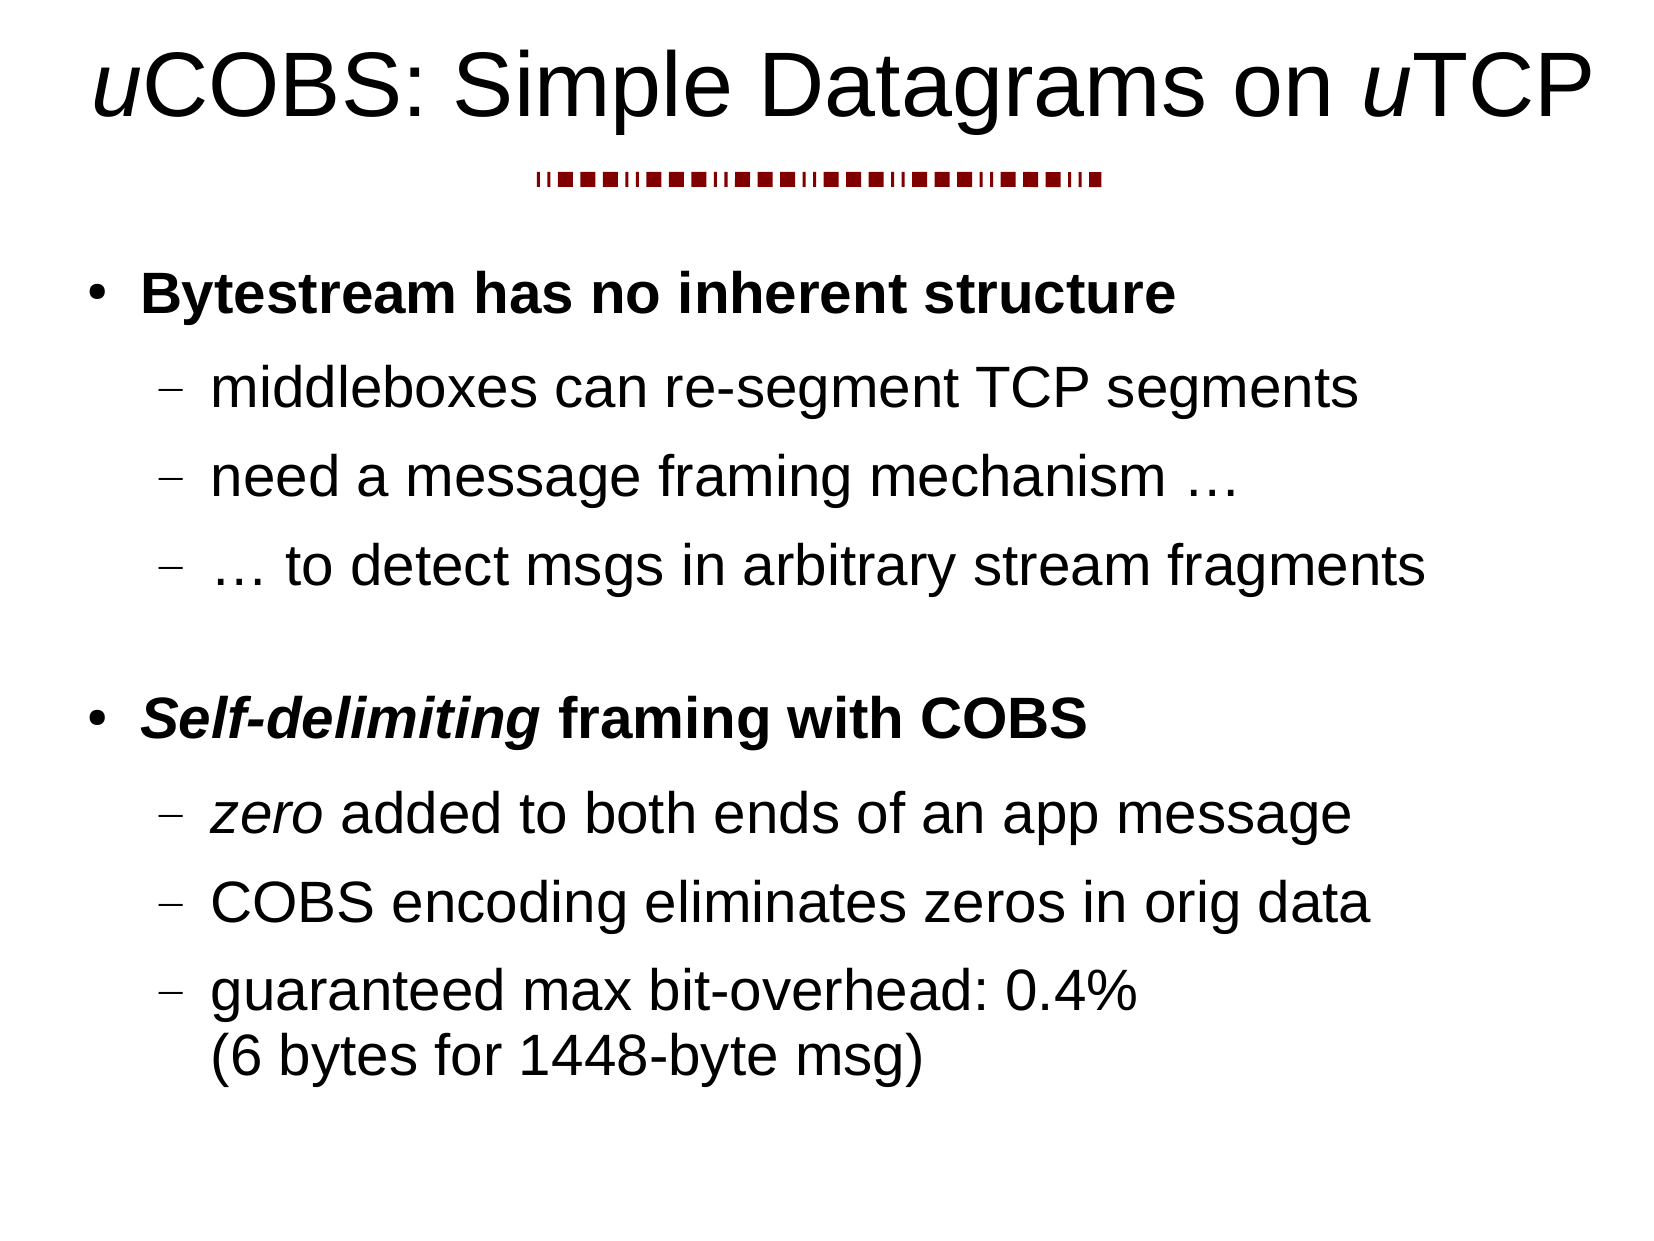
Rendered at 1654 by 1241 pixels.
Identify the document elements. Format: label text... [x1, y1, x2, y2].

list Bytestream has no inherent structure middleboxes can re-segment TCP segments need a message framing mechanism … … to detect msgs in arbitrary stream fragments Self-delimiting framing with COBS zero added to both ends of an app message COBS encoding eliminates zeros in orig data guaranteed max bit-overhead: 0.4% (6 bytes for 1448-byte msg) [69, 260, 1601, 1092]
title uCOBS: Simple Datagrams on uTCP [75, 11, 1613, 159]
